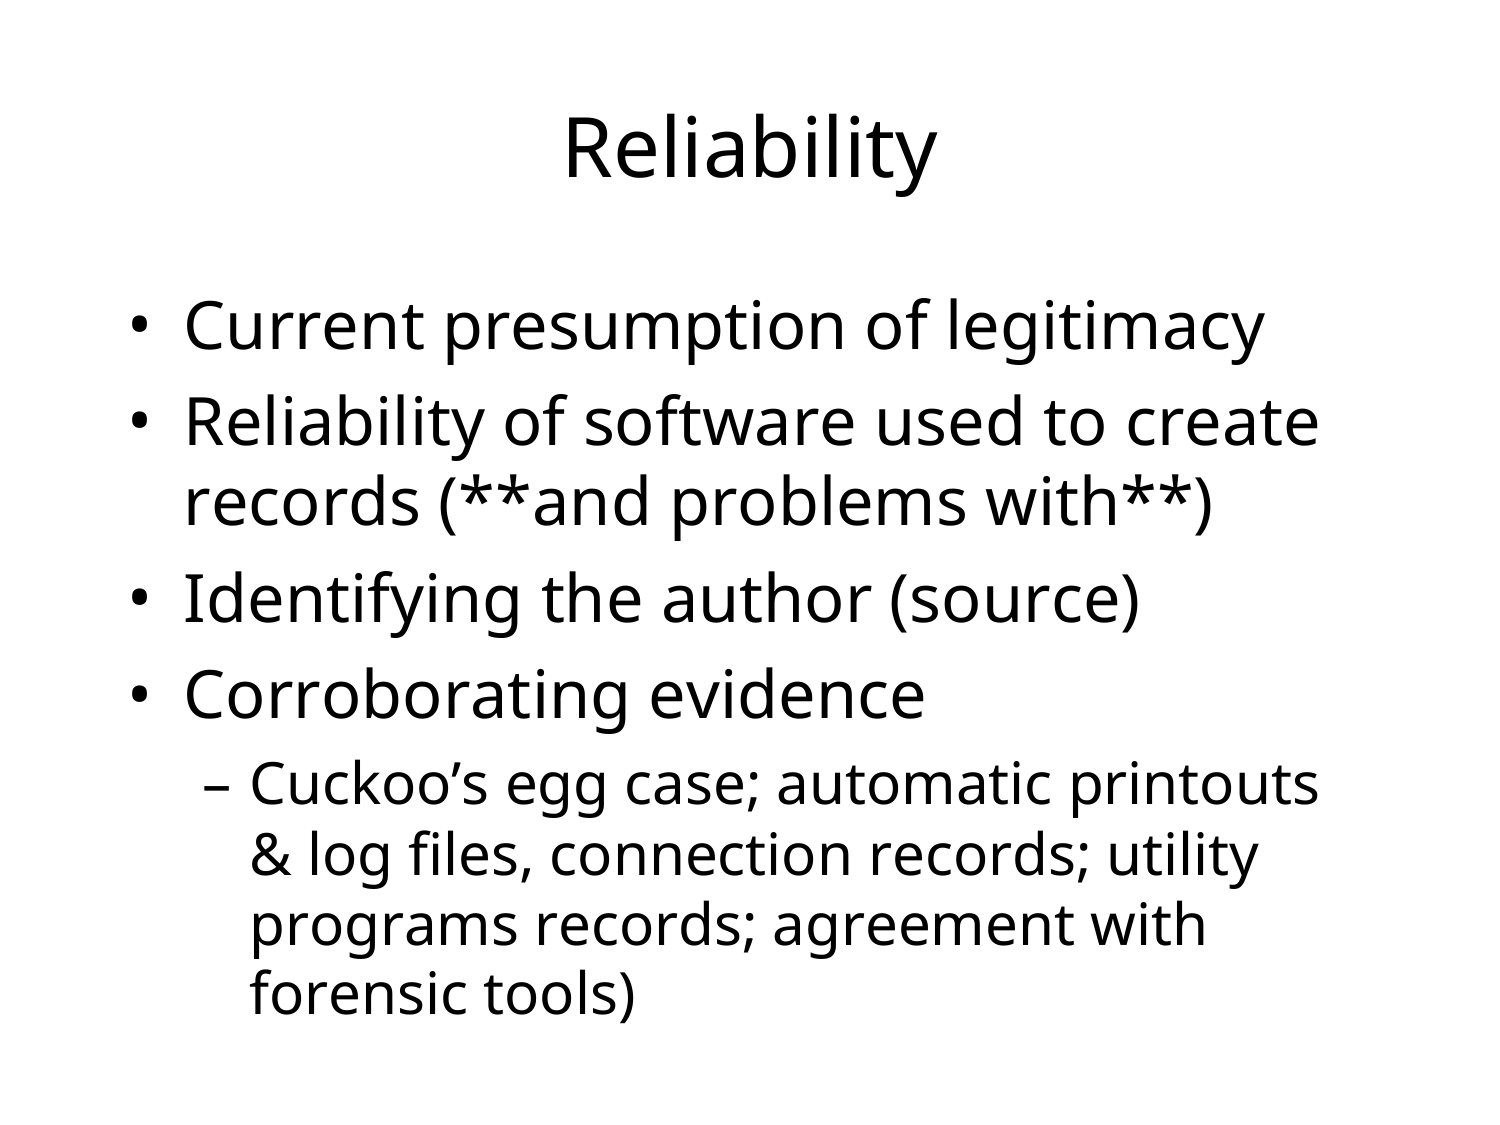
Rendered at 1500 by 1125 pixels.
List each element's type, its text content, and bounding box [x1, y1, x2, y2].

list Current presumption of legitimacy Reliability of software used to create records (**and problems with**) Identifying the author (source) Corroborating evidence Cuckoo’s egg case; automatic printouts & log files, connection records; utility programs records; agreement with forensic tools) [112, 274, 1388, 1038]
title Reliability [112, 49, 1388, 238]
